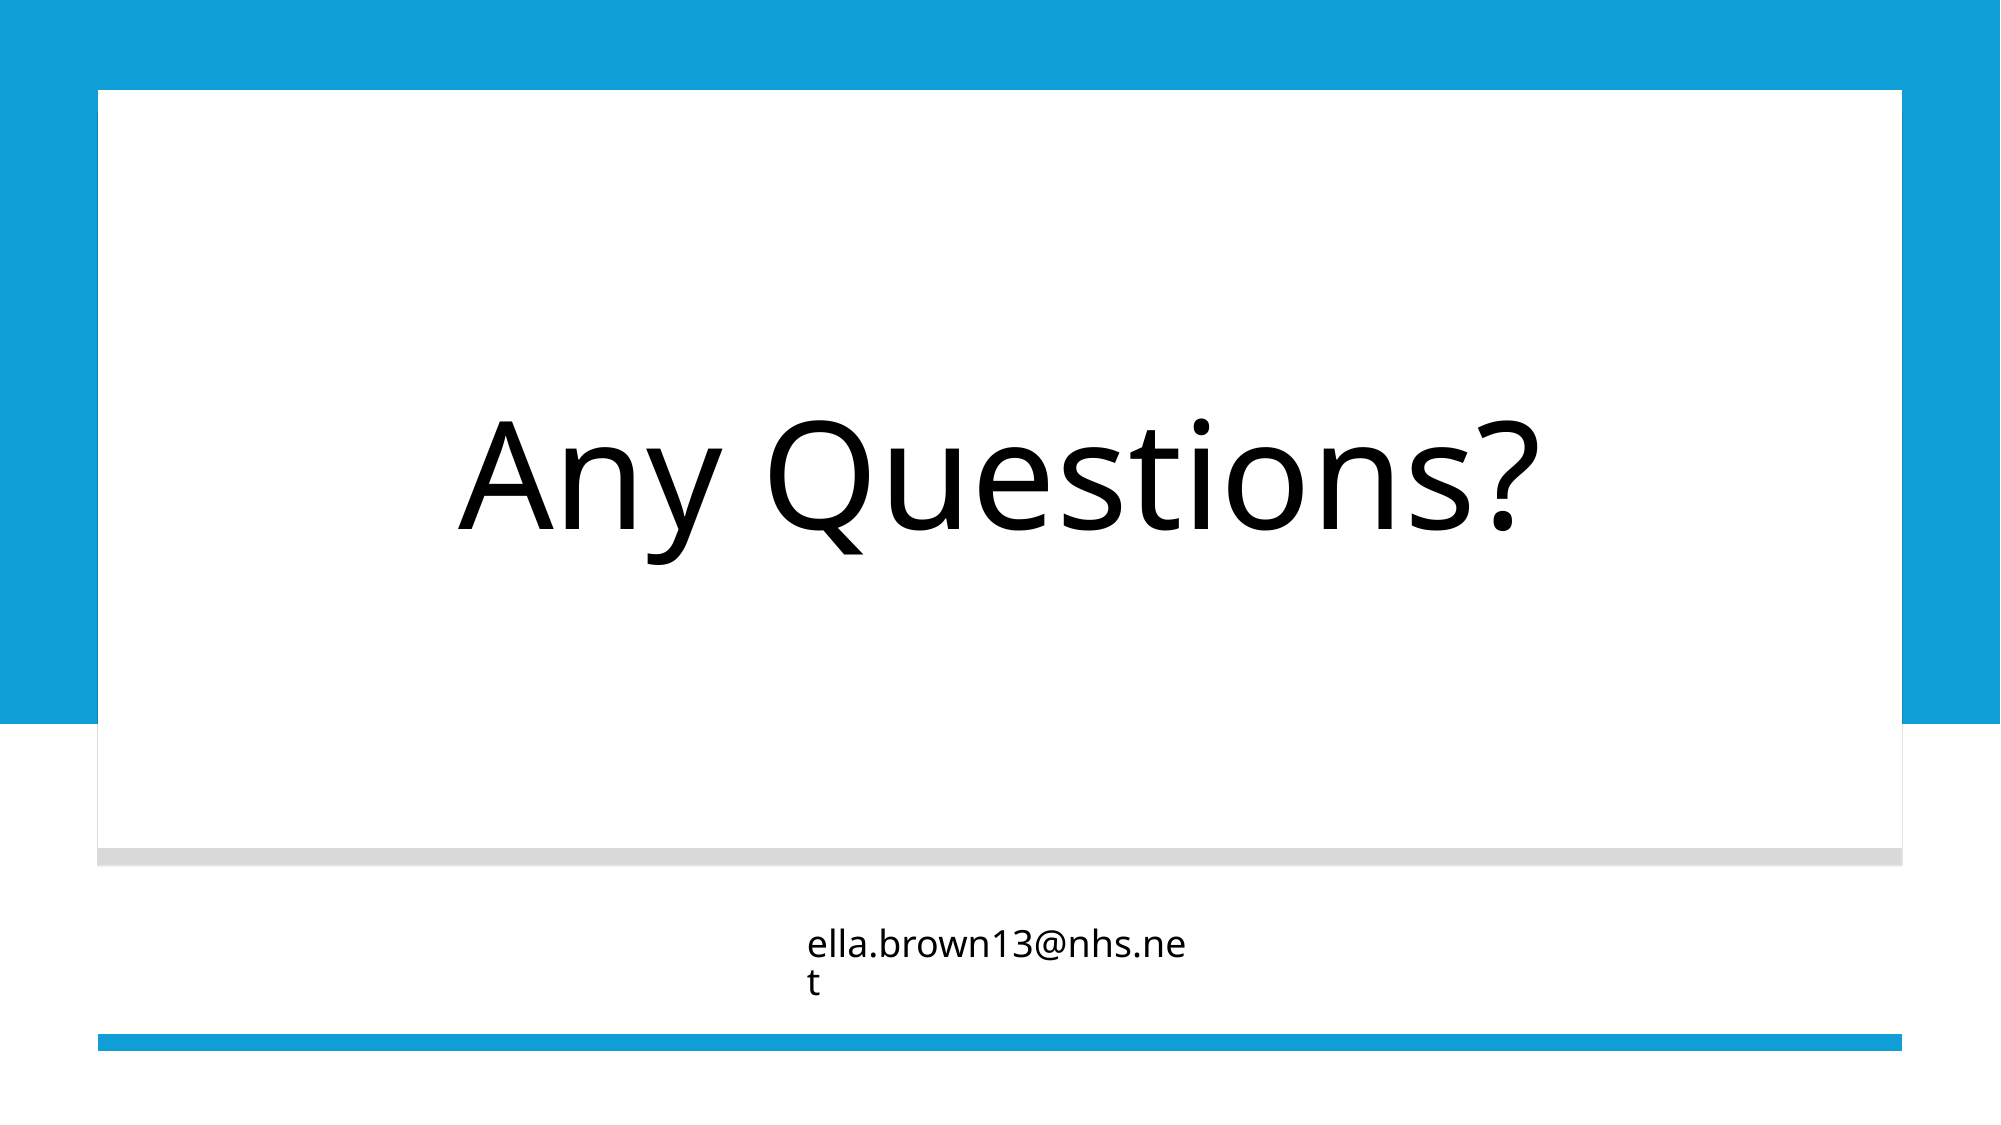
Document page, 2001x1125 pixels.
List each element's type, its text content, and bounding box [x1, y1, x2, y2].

title Any Questions? [249, 212, 1750, 750]
text_box [0, 0, 2000, 1125]
text_box ella.brown13@nhs.net [791, 912, 1209, 974]
